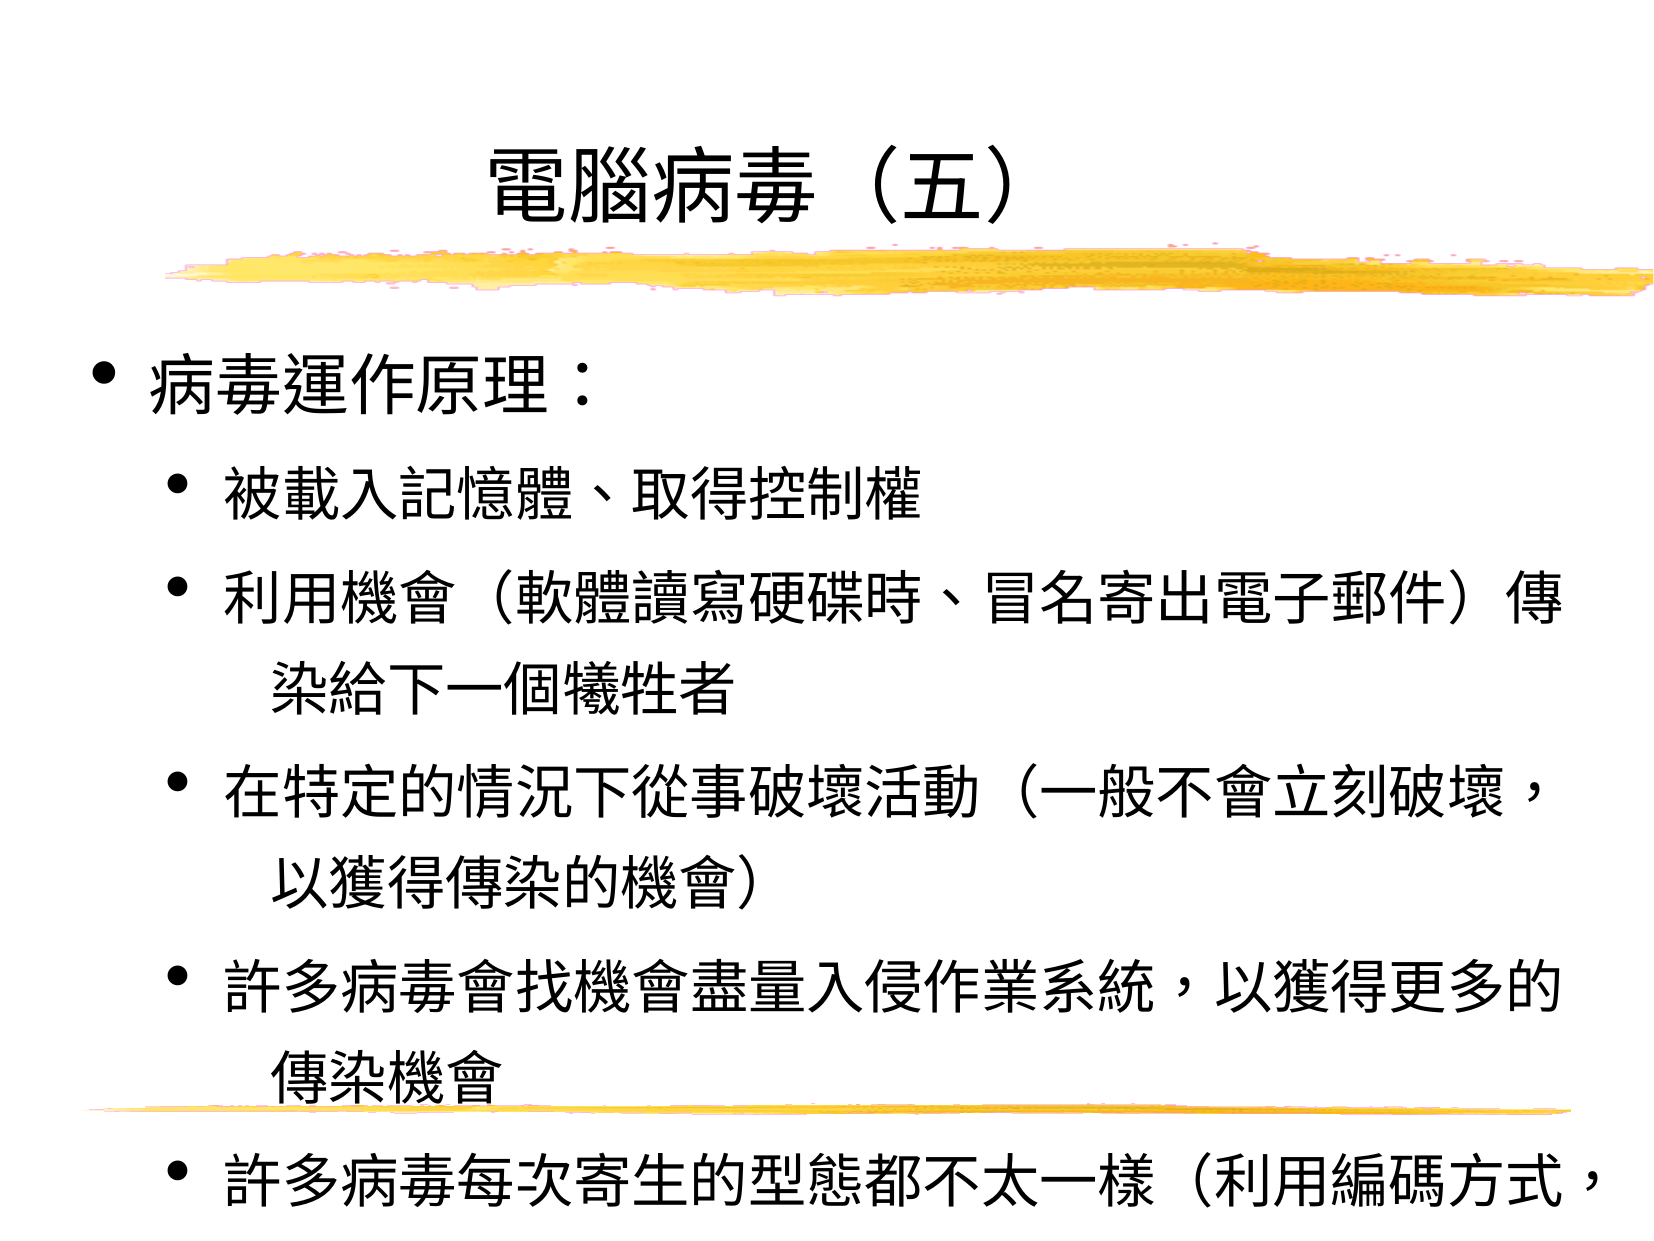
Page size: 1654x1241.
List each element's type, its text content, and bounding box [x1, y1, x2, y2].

title 電腦病毒（五） [73, 41, 1479, 249]
picture [165, 237, 1654, 308]
list 病毒運作原理： 被載入記憶體、取得控制權 利用機會（軟體讀寫硬碟時、冒名寄出電子郵件）傳染給下一個犧牲者 在特定的情況下從事破壞活動（一般不會立刻破壞，以獲得傳染的機會） 許多病毒會找機會盡量入侵作業系統，以獲得更多的傳染機會 許多病毒每次寄生的型態都不太一樣（利用編碼方式，以避開防毒軟體的檢查），例如：變體引擎 [78, 316, 1579, 1109]
picture [82, 1109, 1571, 1117]
